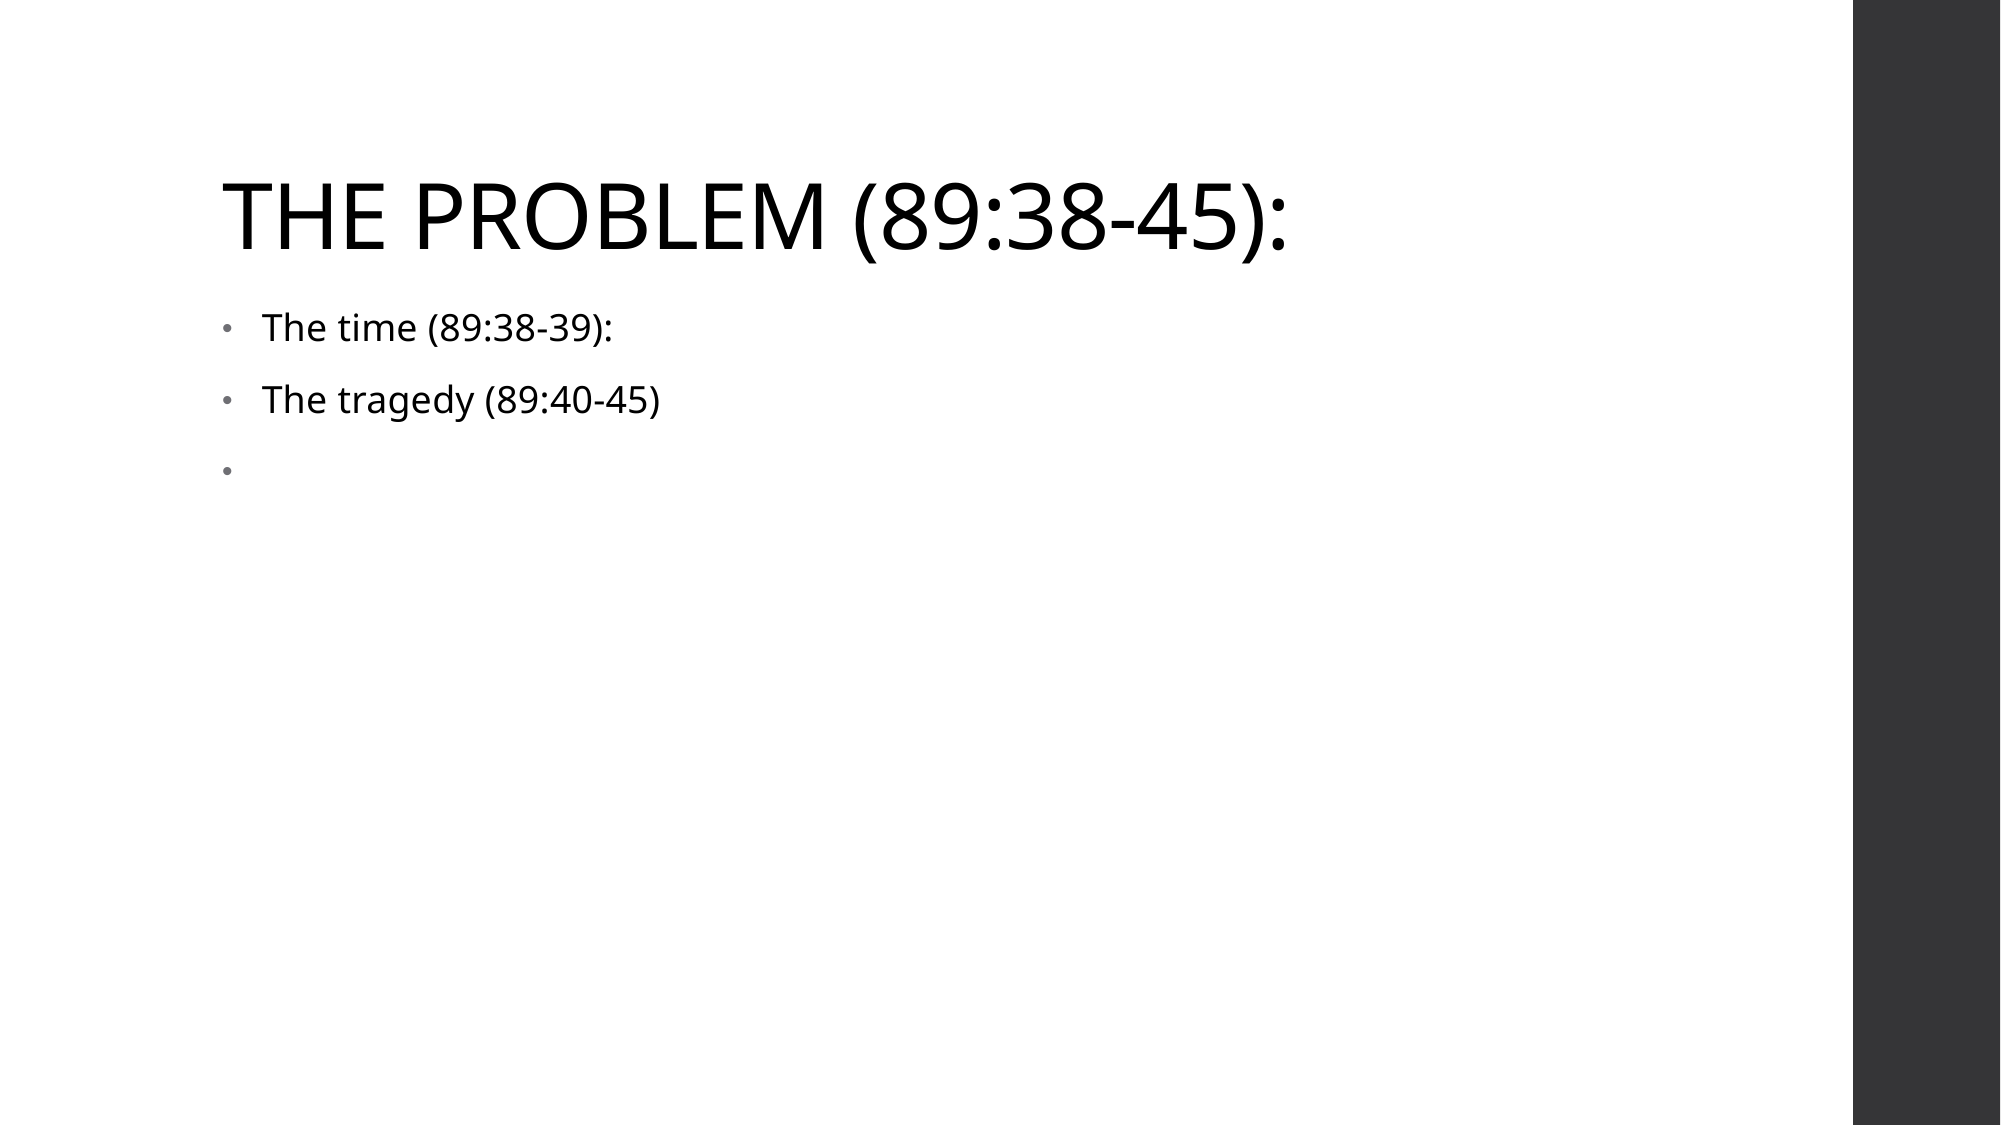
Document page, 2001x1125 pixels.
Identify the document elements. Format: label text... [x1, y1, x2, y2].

title THE PROBLEM (89:38-45): [206, 60, 1797, 278]
list The time (89:38-39): The tragedy (89:40-45) [206, 299, 1617, 1014]
